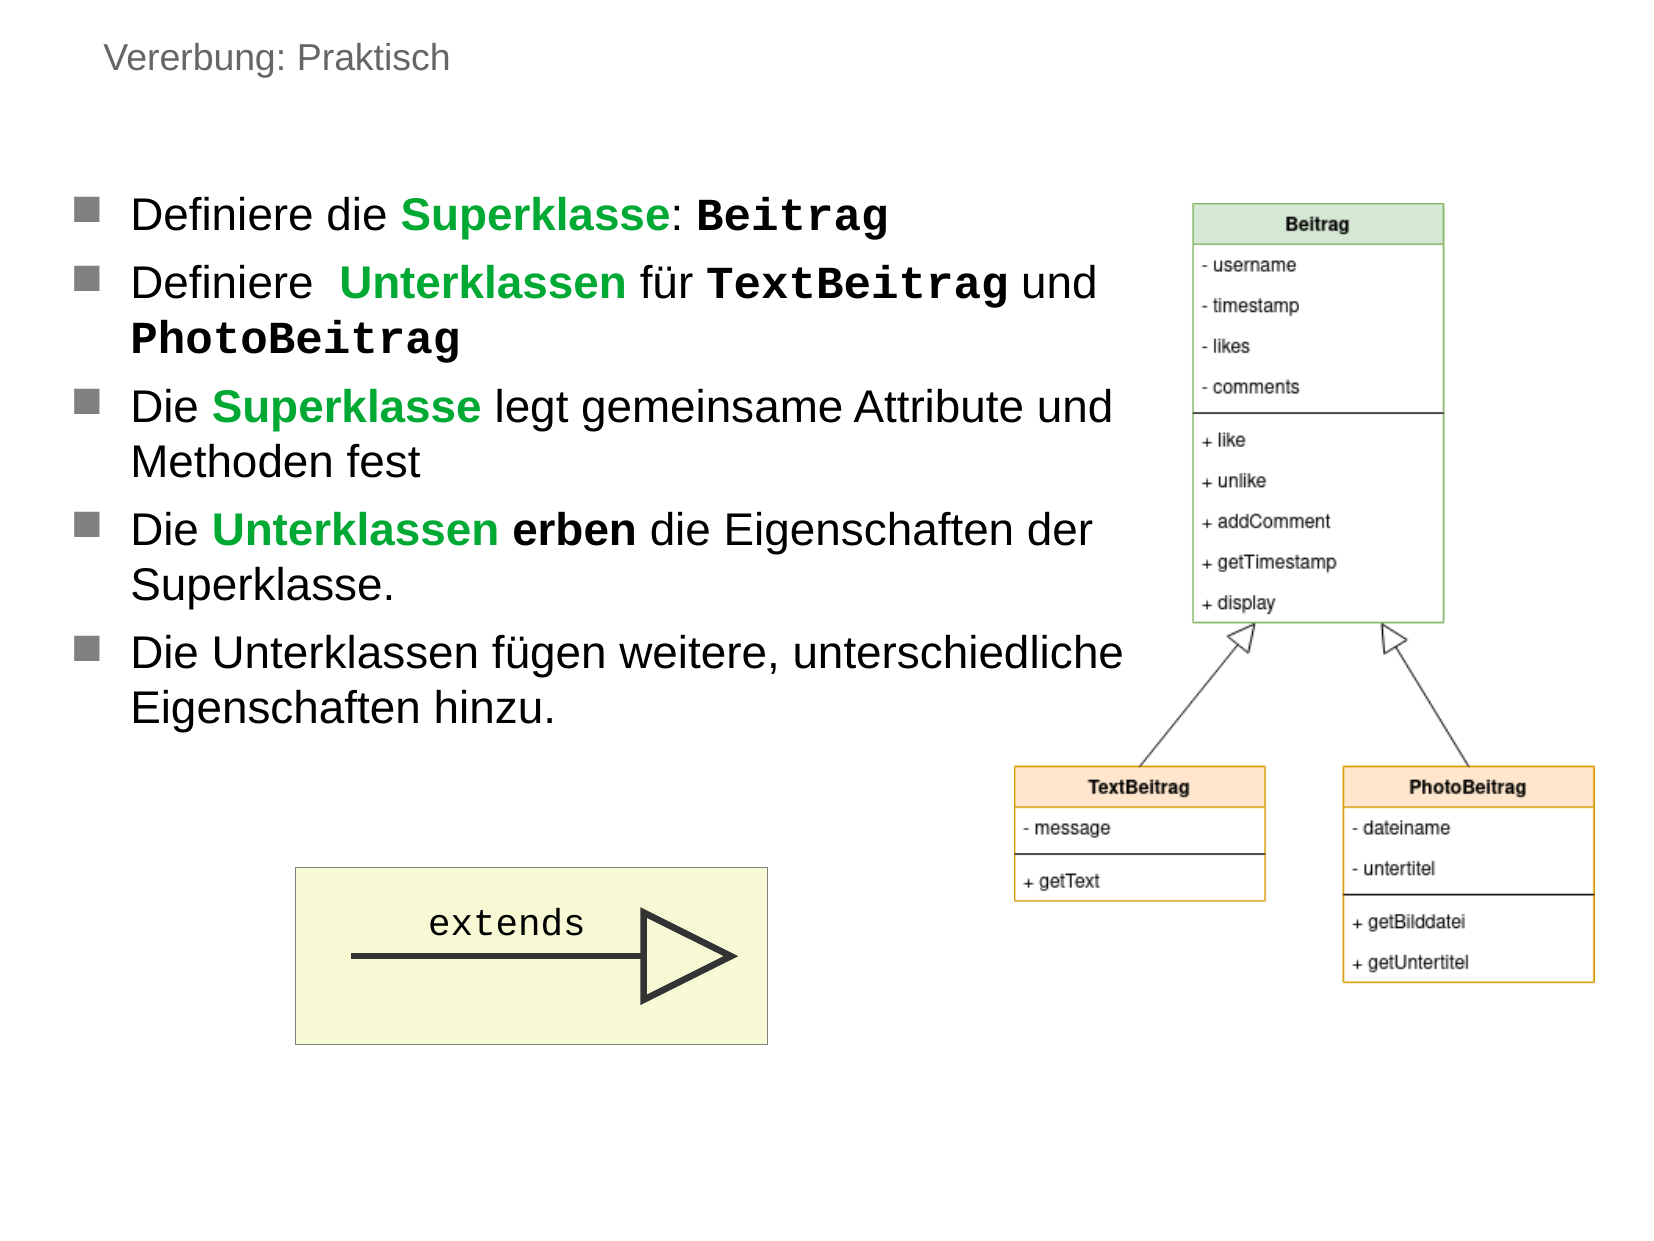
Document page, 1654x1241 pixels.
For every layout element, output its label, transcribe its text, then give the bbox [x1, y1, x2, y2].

text_box Vererbung: Praktisch [88, 29, 1565, 87]
text_box extends [413, 897, 650, 997]
picture [1284, 203, 1595, 988]
text_box [295, 867, 768, 1045]
list Definiere die Superklasse: Beitrag Definiere Unterklassen für TextBeitrag und PhotoBeitrag Die Superklasse legt gemeinsame Attribute und Methoden fest Die Unterklassen erben die Eigenschaften der Superklasse. Die Unterklassen fügen weitere, unterschiedliche Eigenschaften hinzu. [59, 177, 1284, 988]
